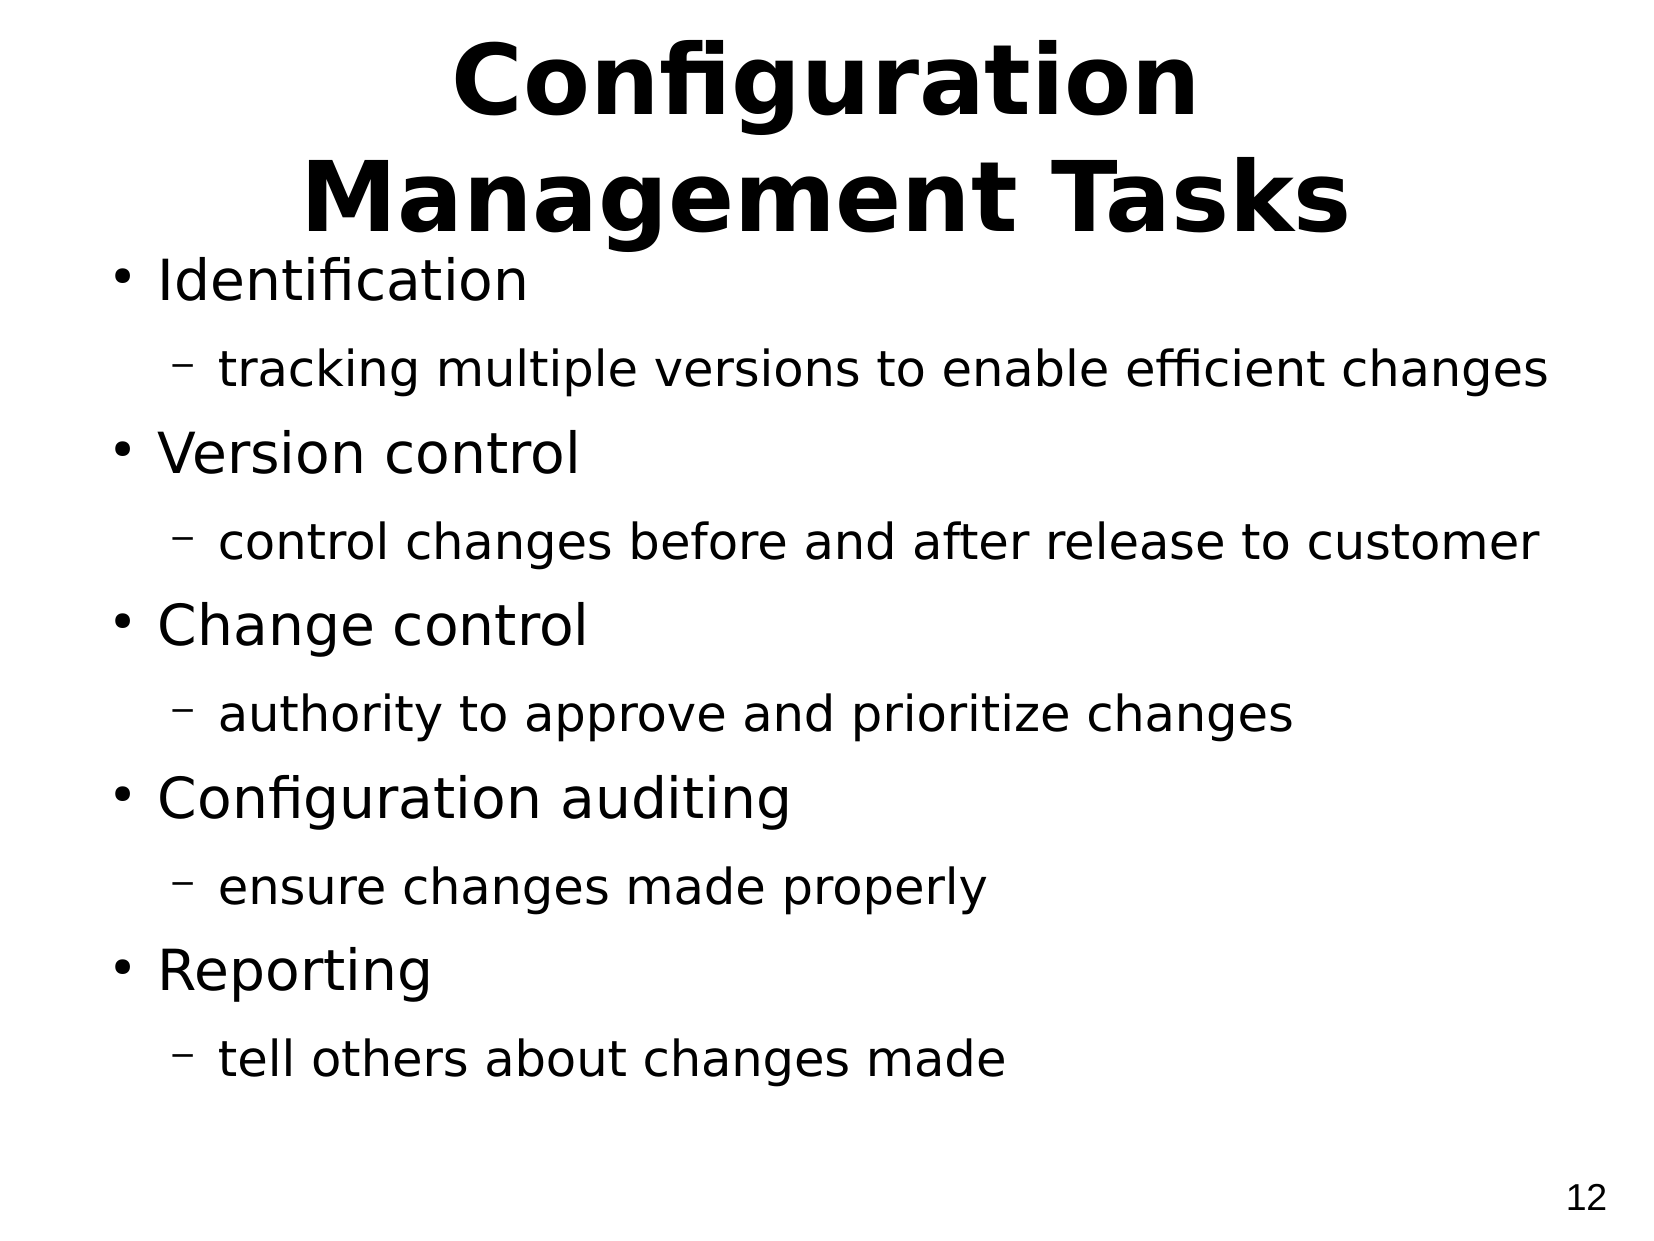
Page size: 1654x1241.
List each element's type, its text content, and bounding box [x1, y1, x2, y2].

list Identification tracking multiple versions to enable efficient changes Version control control changes before and after release to customer Change control authority to approve and prioritize changes Configuration auditing ensure changes made properly Reporting tell others about changes made [82, 236, 1571, 1205]
title Configuration Management Tasks [82, 61, 1571, 207]
